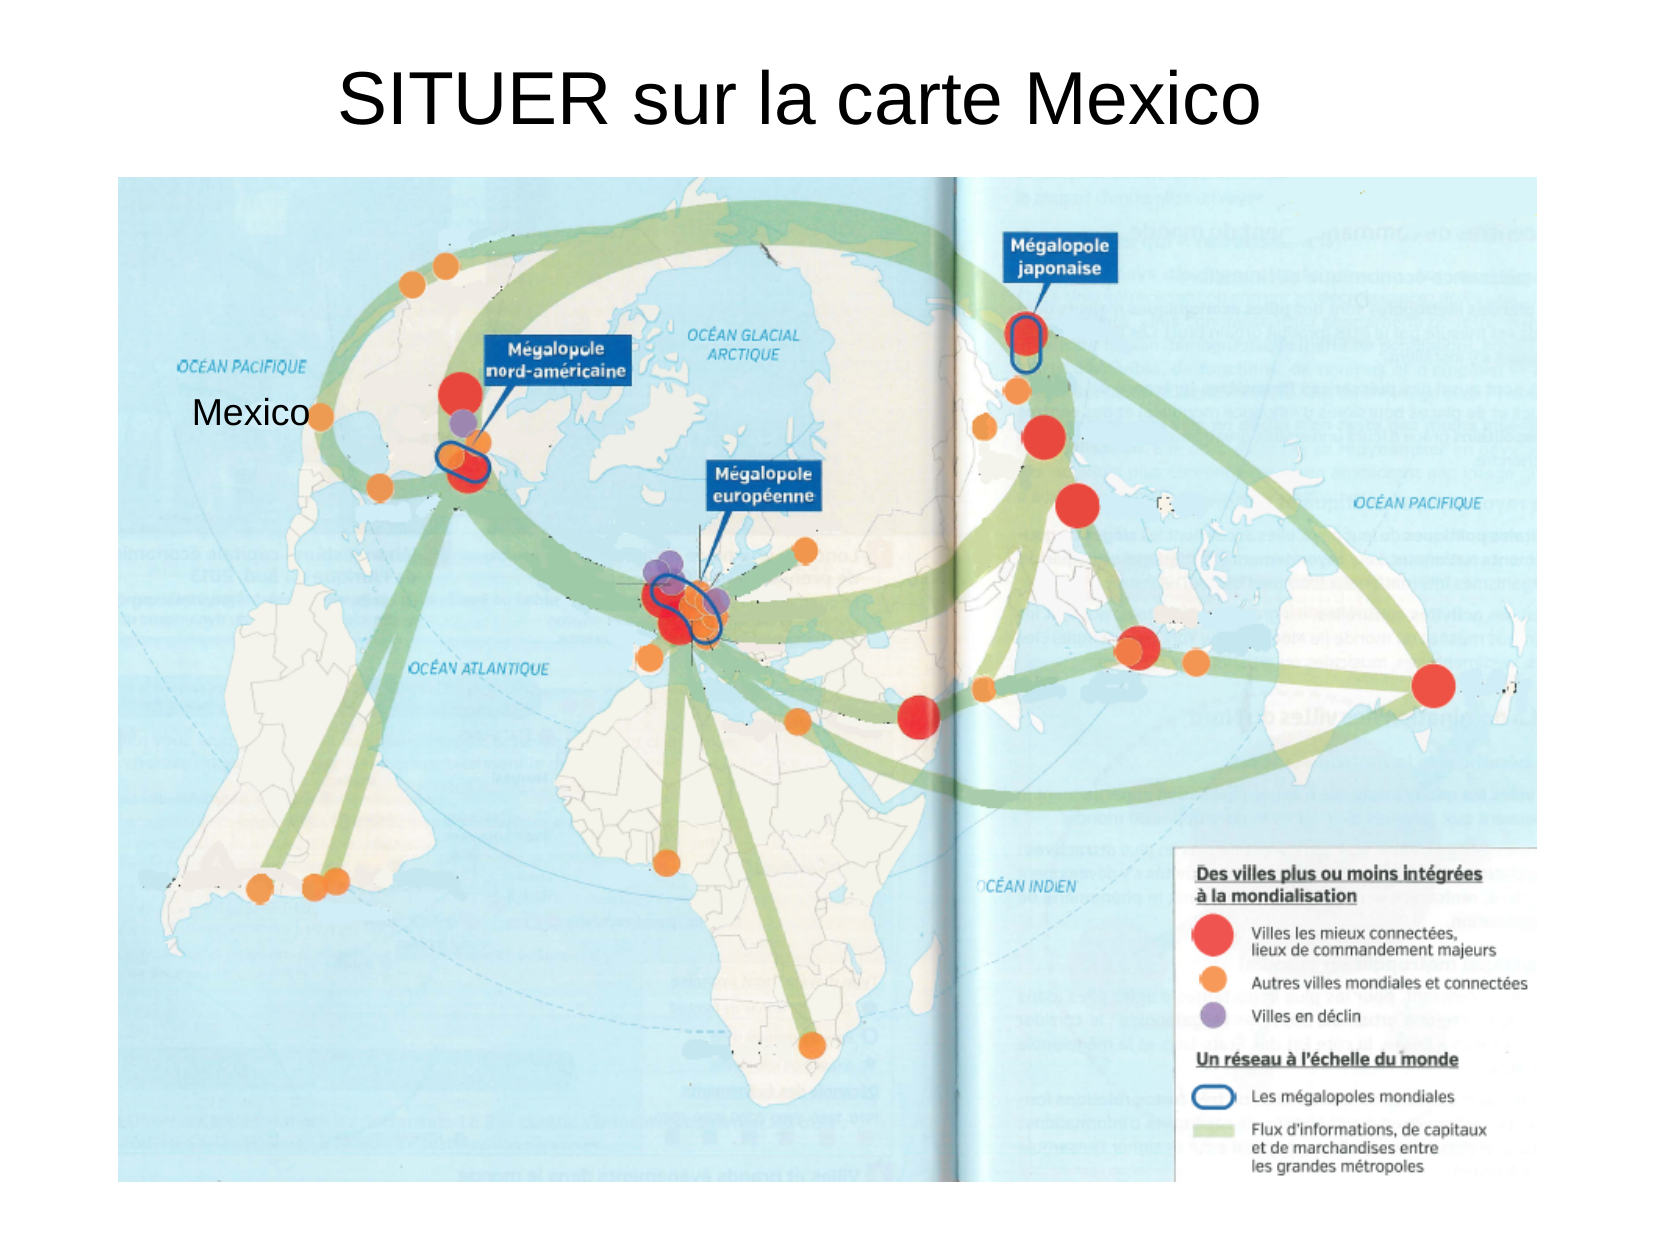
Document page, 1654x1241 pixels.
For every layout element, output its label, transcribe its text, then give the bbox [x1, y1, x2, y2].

text_box Mexico [177, 383, 384, 441]
title SITUER sur la carte Mexico [29, 49, 1571, 148]
picture [118, 177, 1537, 1182]
